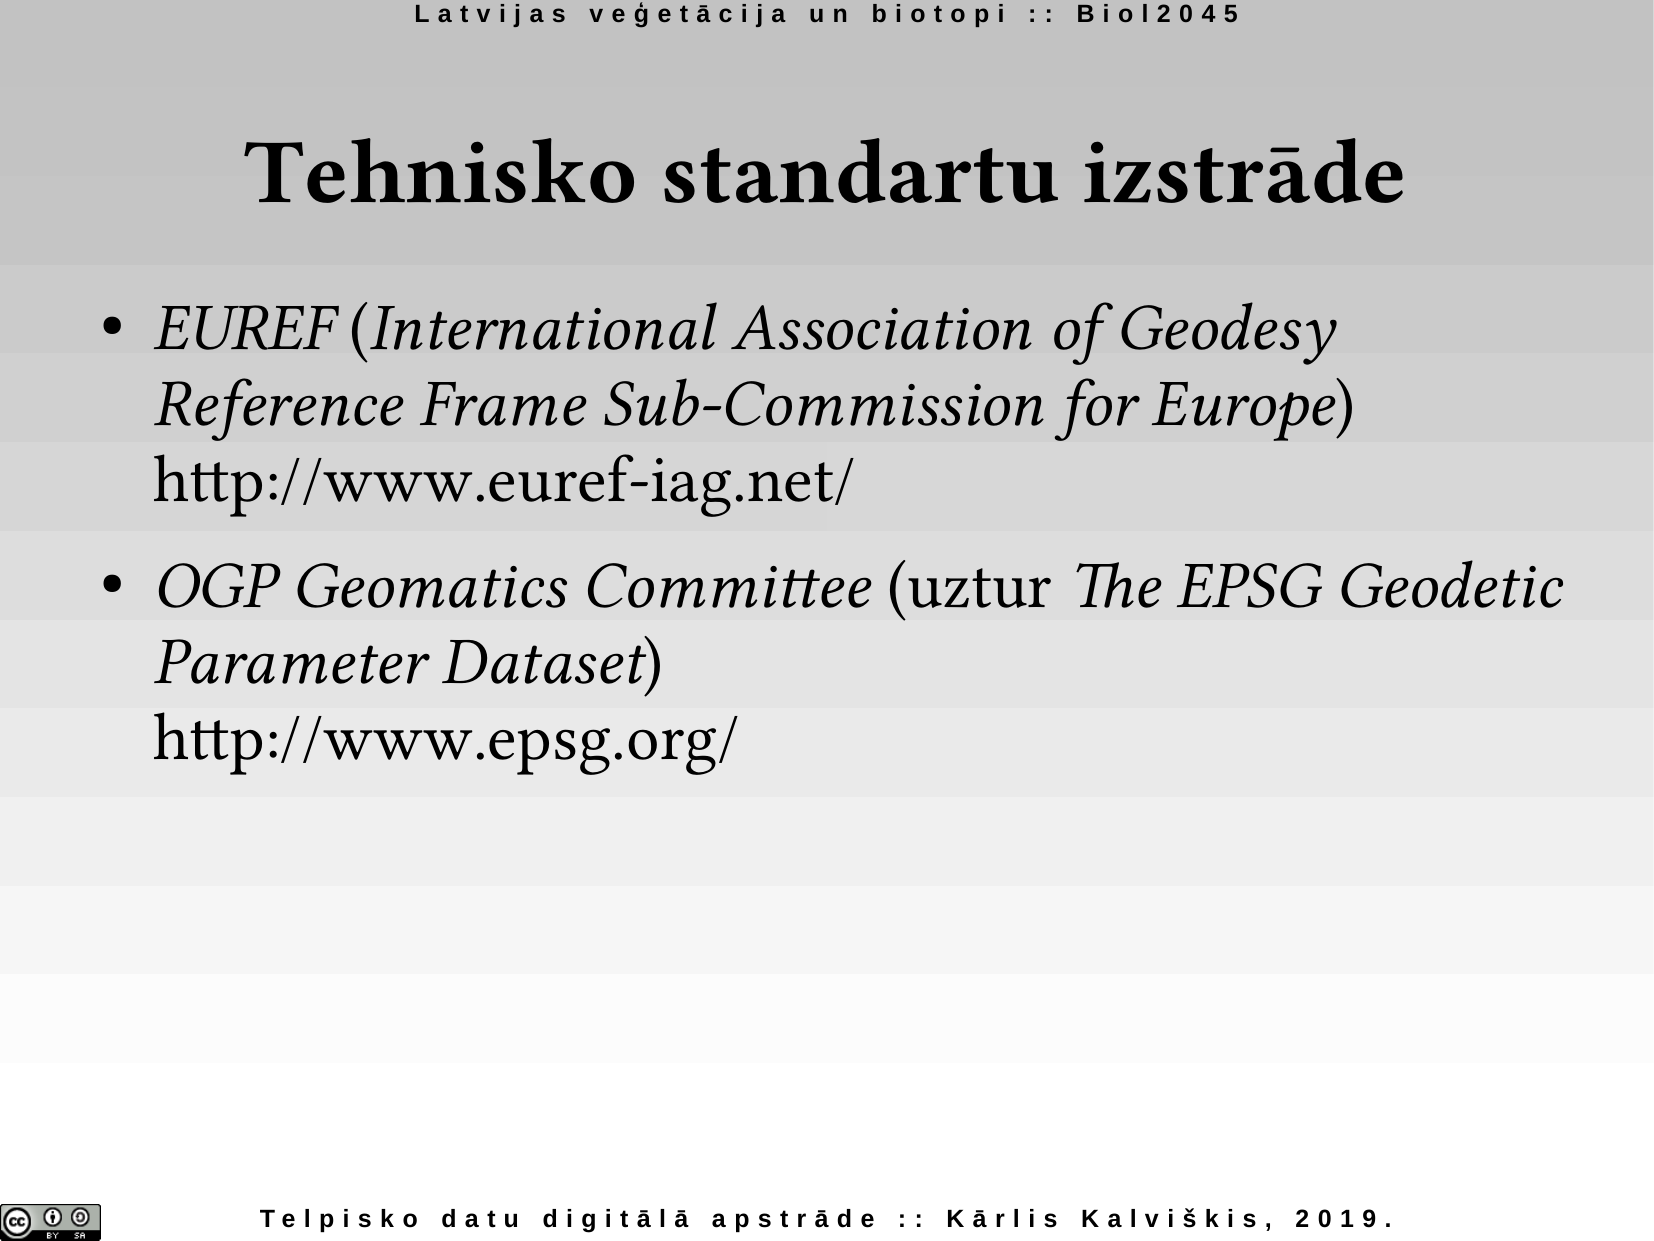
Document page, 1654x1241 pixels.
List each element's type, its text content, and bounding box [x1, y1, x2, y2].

picture [0, 0, 1654, 1241]
list EUREF (International Association of Geodesy Reference Frame Sub-Commission for Europe) http://www.euref-iag.net/ OGP Geomatics Committee (uztur The EPSG Geodetic Parameter Dataset) http://www.epsg.org/ [82, 289, 1571, 1113]
title Tehnisko standartu izstrāde [29, 49, 1625, 296]
